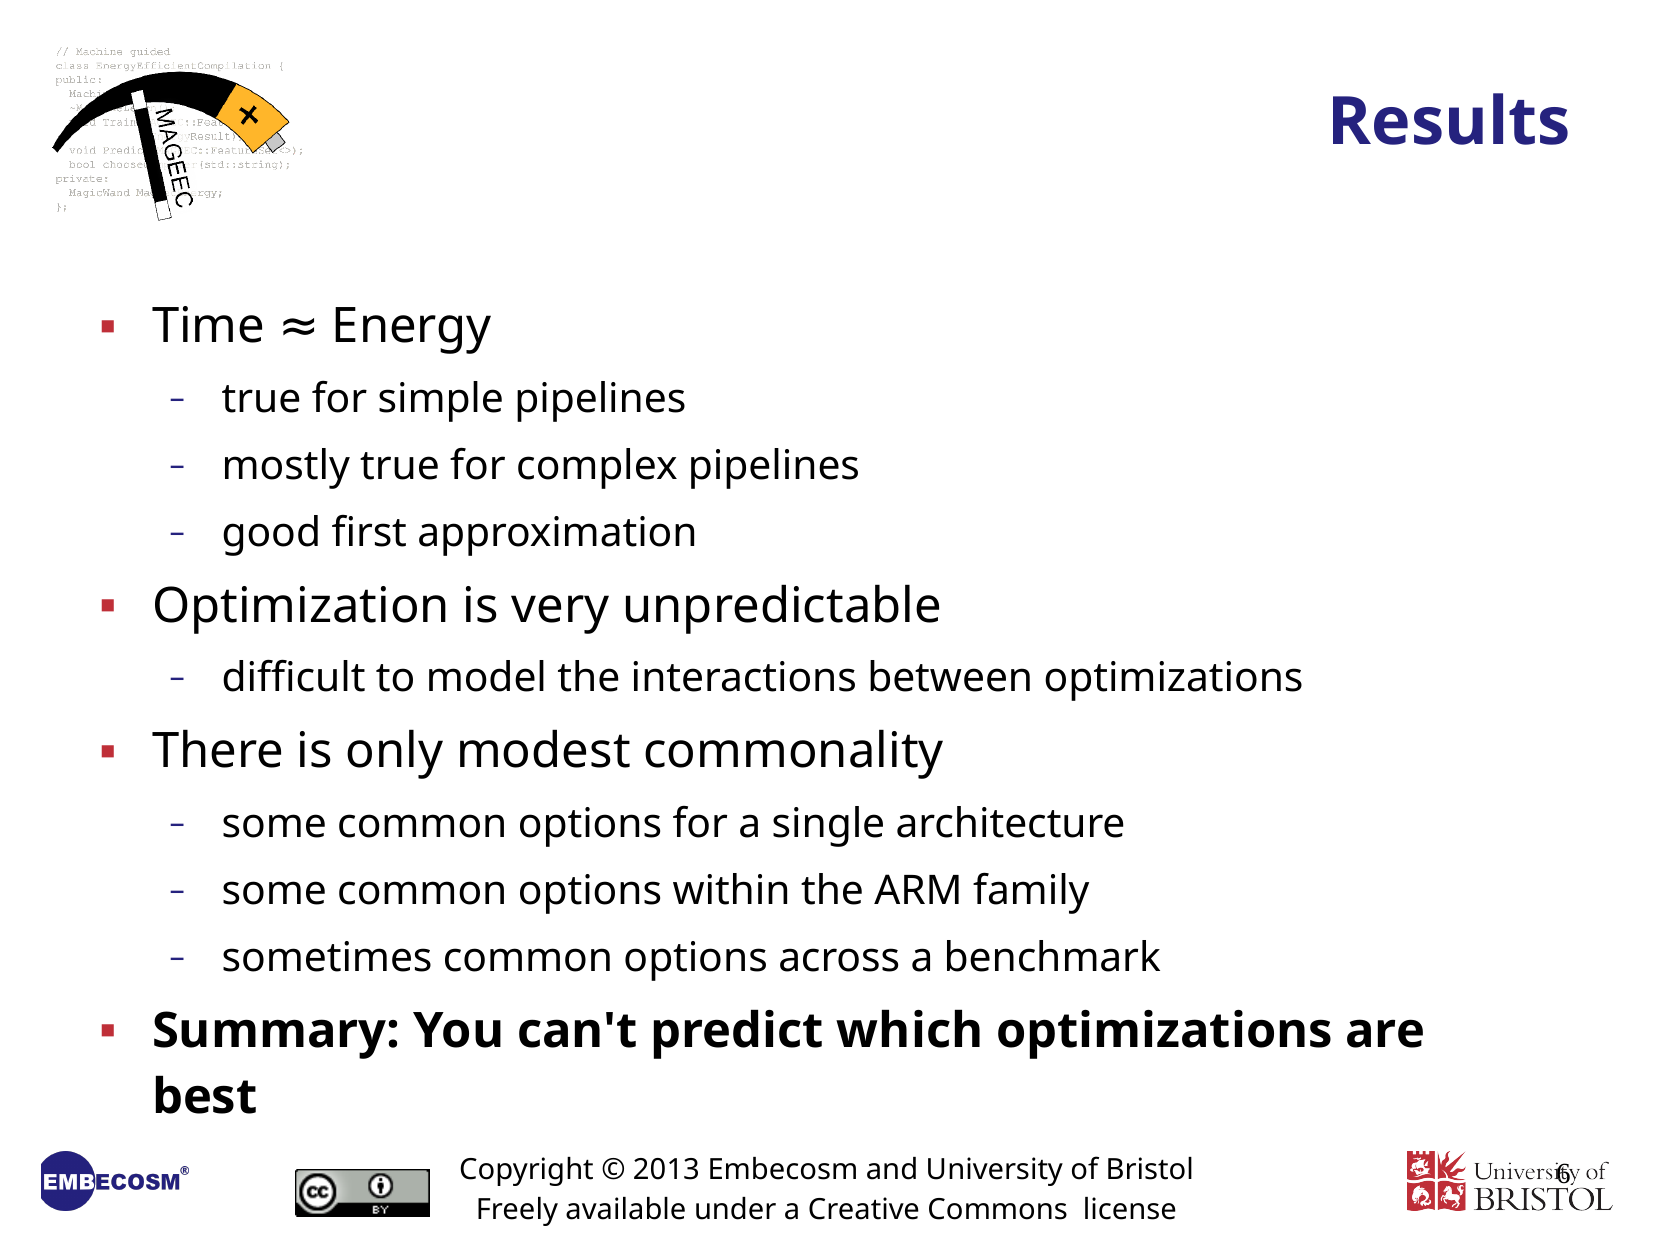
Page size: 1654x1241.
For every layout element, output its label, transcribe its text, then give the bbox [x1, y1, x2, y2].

title Results [326, 32, 1571, 205]
picture [41, 1151, 189, 1211]
list Time ≈ Energy true for simple pipelines mostly true for complex pipelines good first approximation Optimization is very unpredictable difficult to model the interactions between optimizations There is only modest commonality some common options for a single architecture some common options within the ARM family sometimes common options across a benchmark Summary: You can't predict which optimizations are best [82, 290, 1538, 1134]
picture [1407, 1151, 1613, 1211]
picture [52, 47, 302, 225]
picture [295, 1169, 430, 1217]
